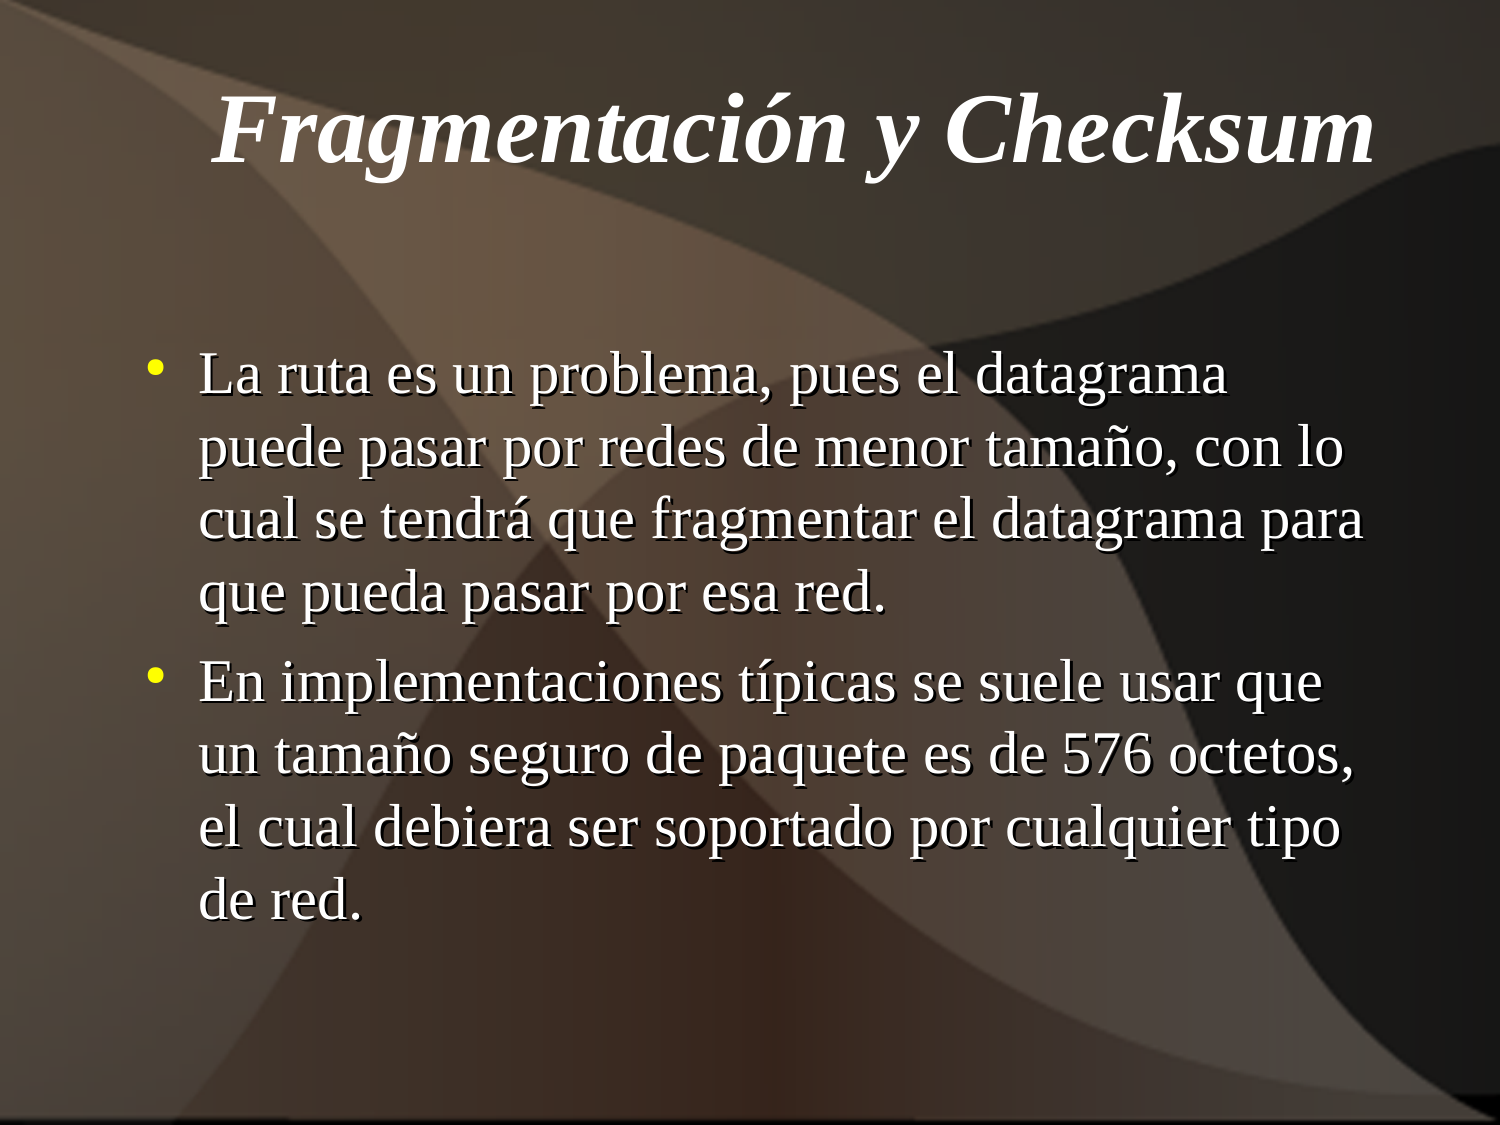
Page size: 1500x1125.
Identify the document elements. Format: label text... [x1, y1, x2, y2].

picture [0, 0, 1500, 1125]
list La ruta es un problema, pues el datagrama puede pasar por redes de menor tamaño, con lo cual se tendrá que fragmentar el datagrama para que pueda pasar por esa red. En implementaciones típicas se suele usar que un tamaño seguro de paquete es de 576 octetos, el cual debiera ser soportado por cualquier tipo de red. [112, 324, 1388, 1076]
text_box Fragmentación y Checksum [161, 68, 1394, 189]
